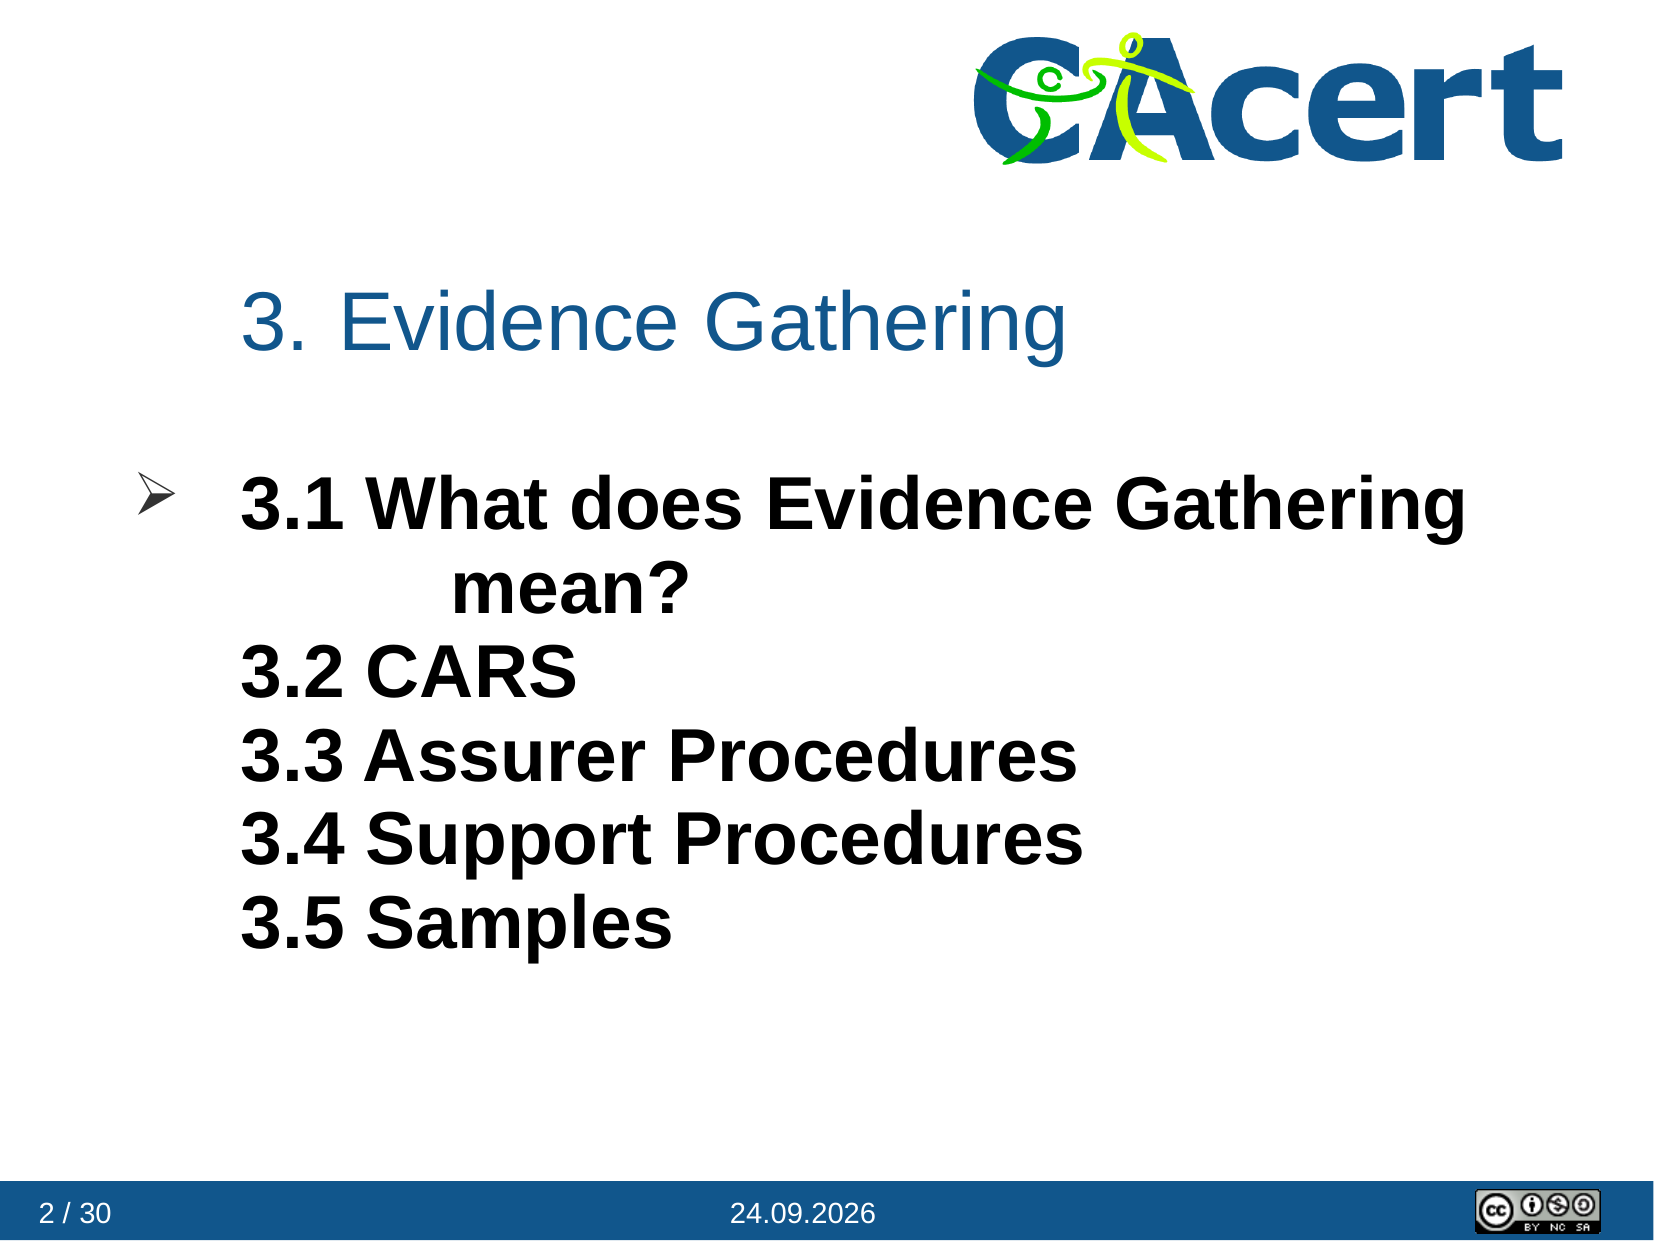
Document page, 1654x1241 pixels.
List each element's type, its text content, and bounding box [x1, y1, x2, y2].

picture [972, 30, 1564, 166]
picture [1475, 1189, 1601, 1234]
text_box [118, 265, 237, 596]
title 3. Evidence Gathering 3.1 What does Evidence Gathering mean? 3.2 CARS 3.3 Assurer Procedures 3.4 Support Procedures 3.5 Samples [240, 265, 1564, 975]
